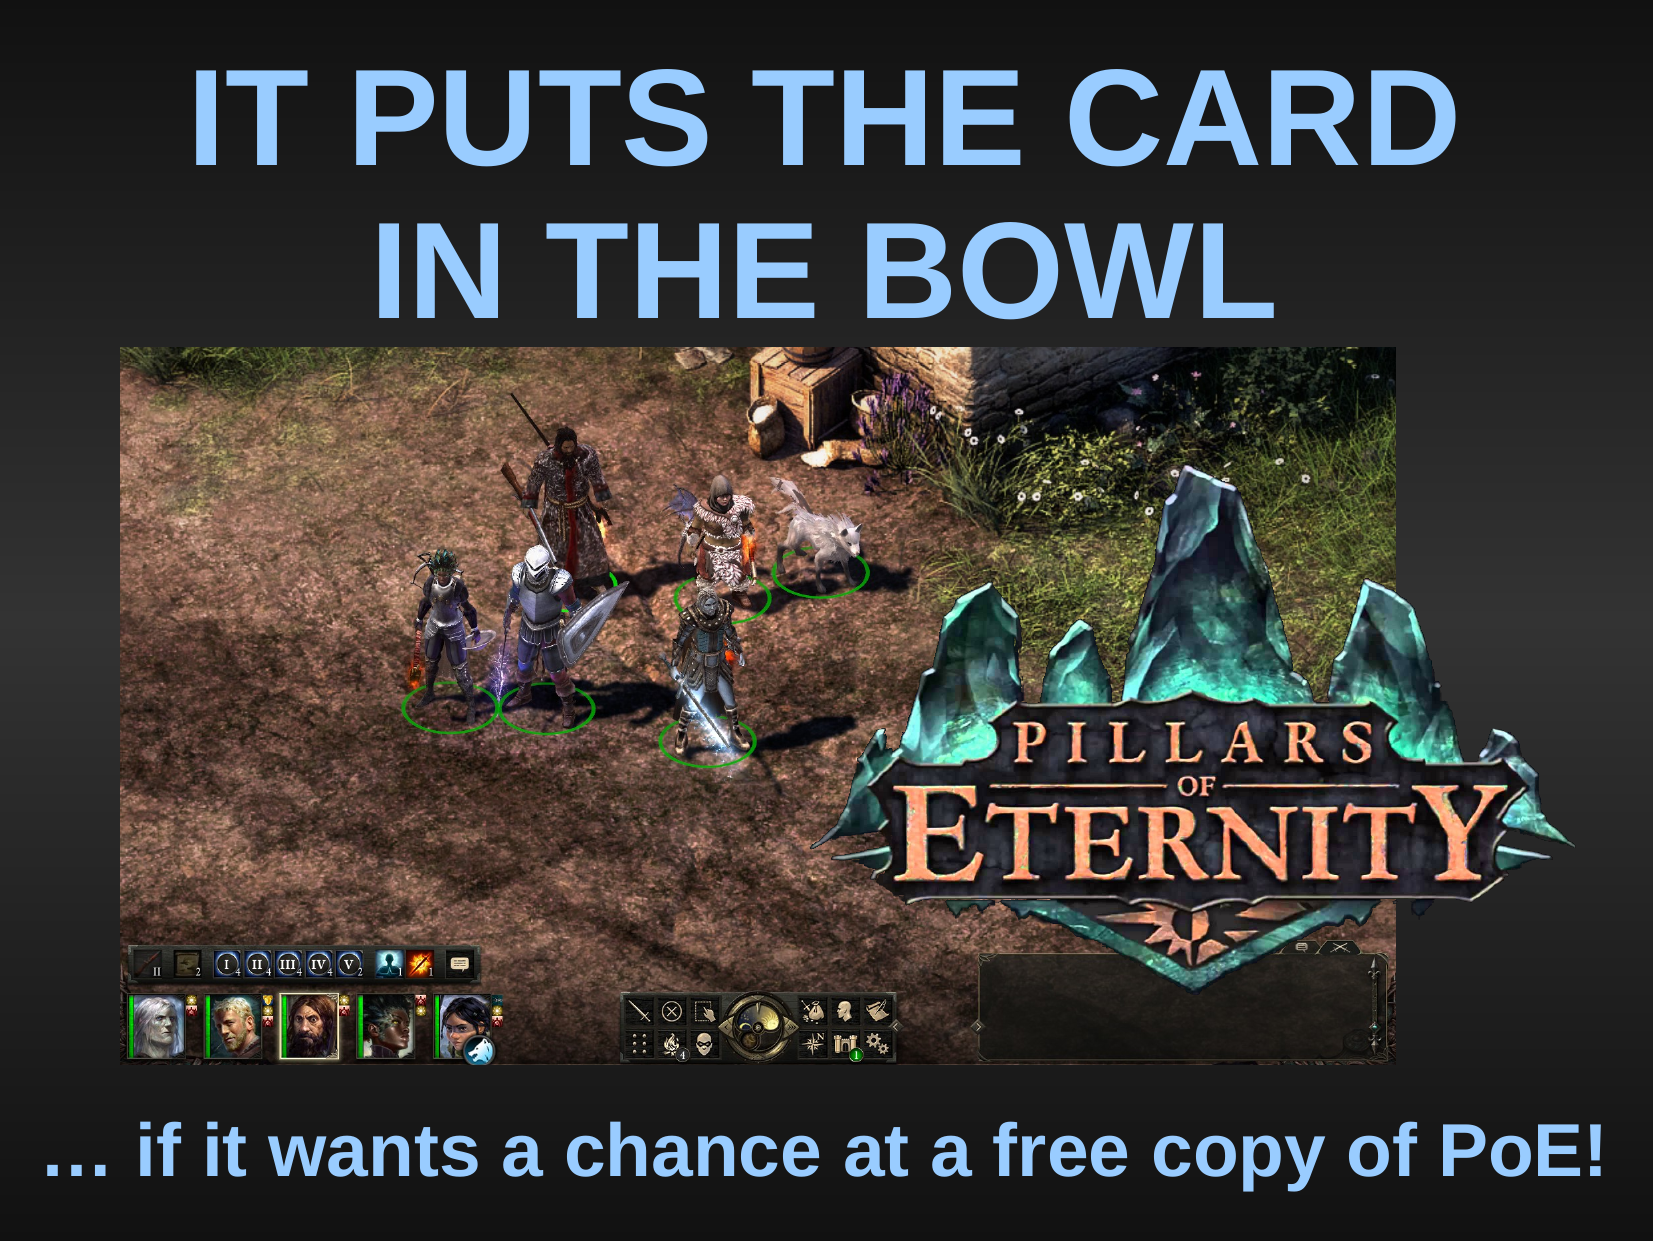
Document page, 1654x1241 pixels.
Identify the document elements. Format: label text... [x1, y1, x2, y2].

title … if it wants a chance at a free copy of PoE! [0, 1095, 1651, 1206]
picture [120, 349, 1576, 1066]
title IT PUTS THE CARD IN THE BOWL [0, 40, 1651, 349]
